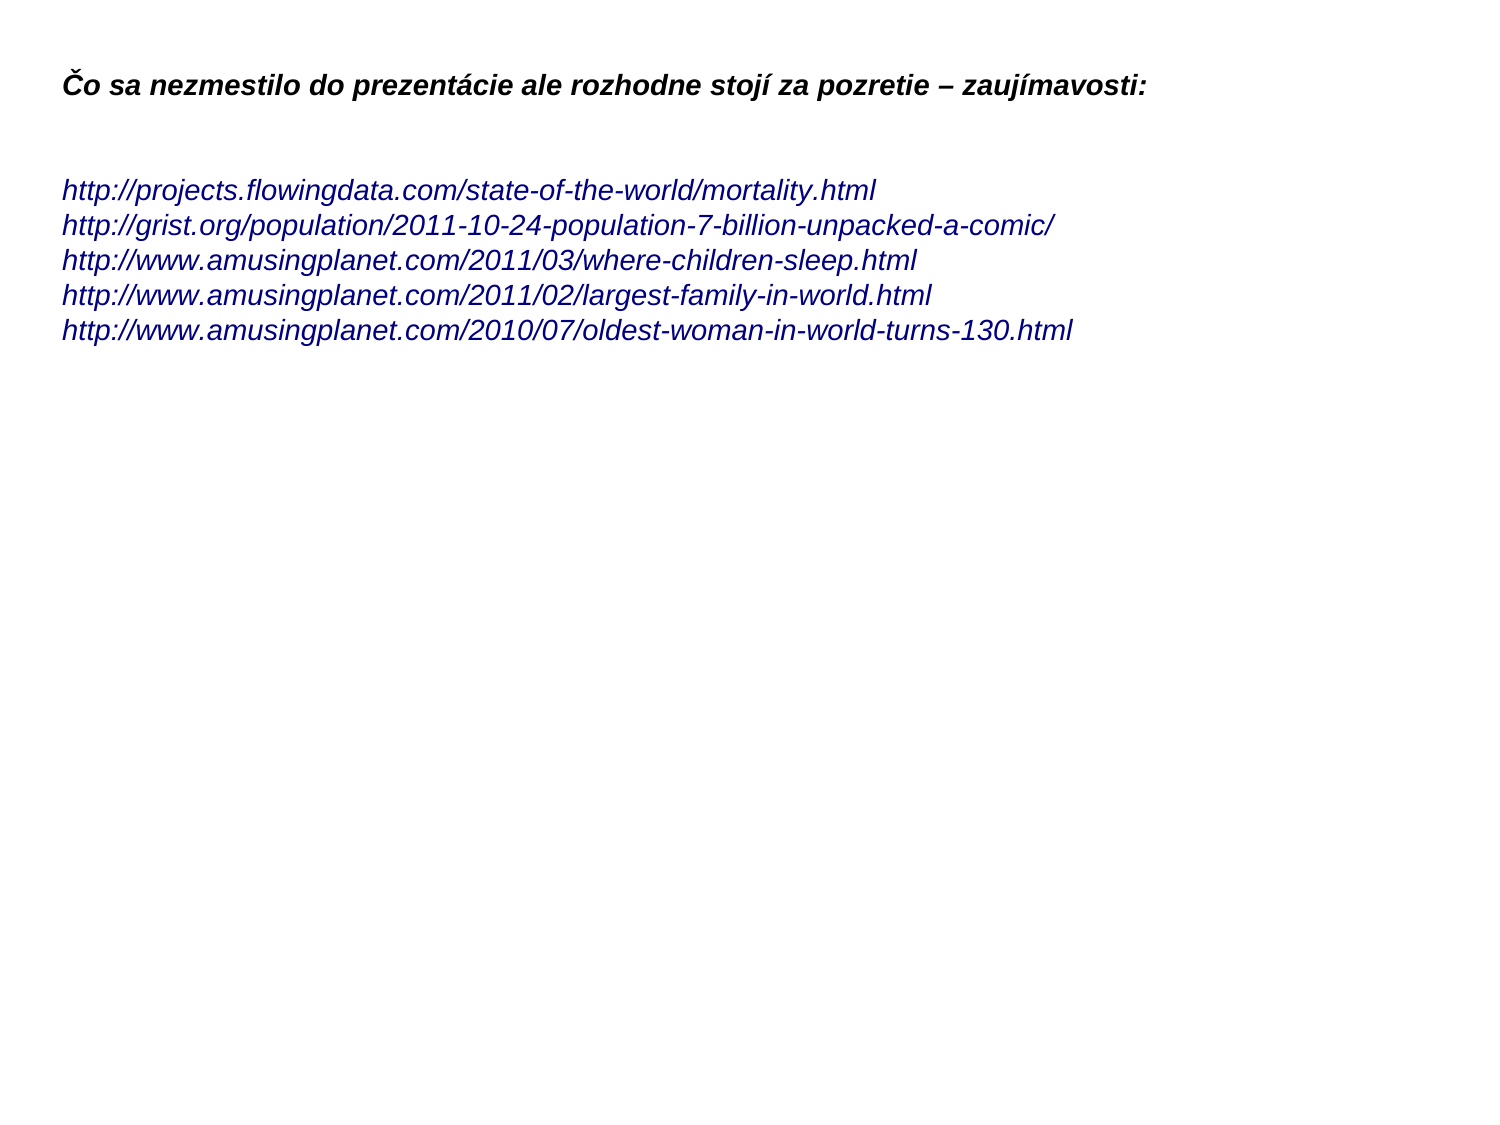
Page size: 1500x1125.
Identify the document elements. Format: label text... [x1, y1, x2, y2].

text_box Čo sa nezmestilo do prezentácie ale rozhodne stojí za pozretie – zaujímavosti: http://projects.flowingdata.com/state-of-the-world/mortality.html http://grist.org/population/2011-10-24-population-7-billion-unpacked-a-comic/ http://www.amusingplanet.com/2011/03/where-children-sleep.html http://www.amusingplanet.com/2011/02/largest-family-in-world.html http://www.amusingplanet.com/2010/07/oldest-woman-in-world-turns-130.html [47, 59, 1453, 529]
